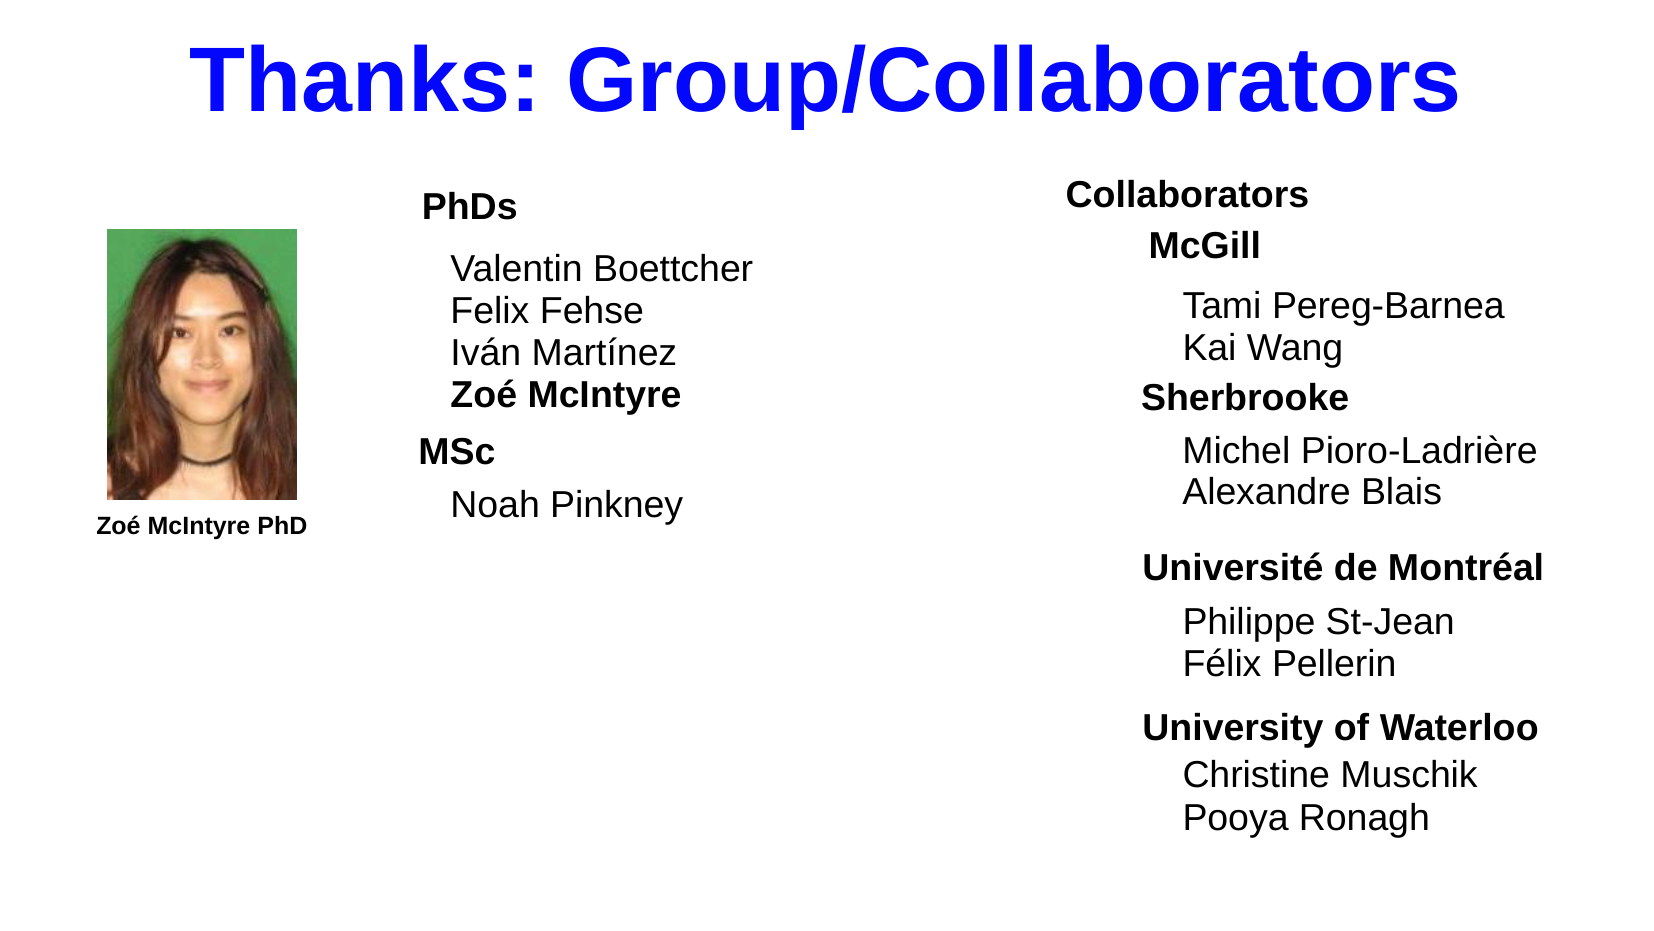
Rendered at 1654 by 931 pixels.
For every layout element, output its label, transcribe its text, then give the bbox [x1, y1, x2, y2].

text_box Collaborators [1050, 166, 1413, 224]
text_box Université de Montréal [1127, 539, 1654, 597]
text_box Zoé McIntyre PhD [78, 504, 326, 554]
text_box Tami Pereg-Barnea Kai Wang [1167, 277, 1587, 376]
text_box Noah Pinkney [435, 475, 712, 546]
picture [107, 229, 297, 500]
text_box Valentin Boettcher Felix Fehse Iván Martínez Zoé McIntyre [435, 240, 833, 423]
text_box McGill [1133, 217, 1371, 275]
text_box Sherbrooke [1126, 368, 1545, 426]
text_box Christine Muschik Pooya Ronagh [1167, 746, 1587, 888]
text_box University of Waterloo [1127, 698, 1654, 756]
text_box Michel Pioro-Ladrière Alexandre Blais [1167, 421, 1587, 521]
text_box Philippe St-Jean Félix Pellerin [1167, 592, 1587, 698]
text_box PhDs [407, 177, 647, 235]
text_box MSc [403, 422, 644, 480]
title Thanks: Group/Collaborators [82, 1, 1571, 157]
